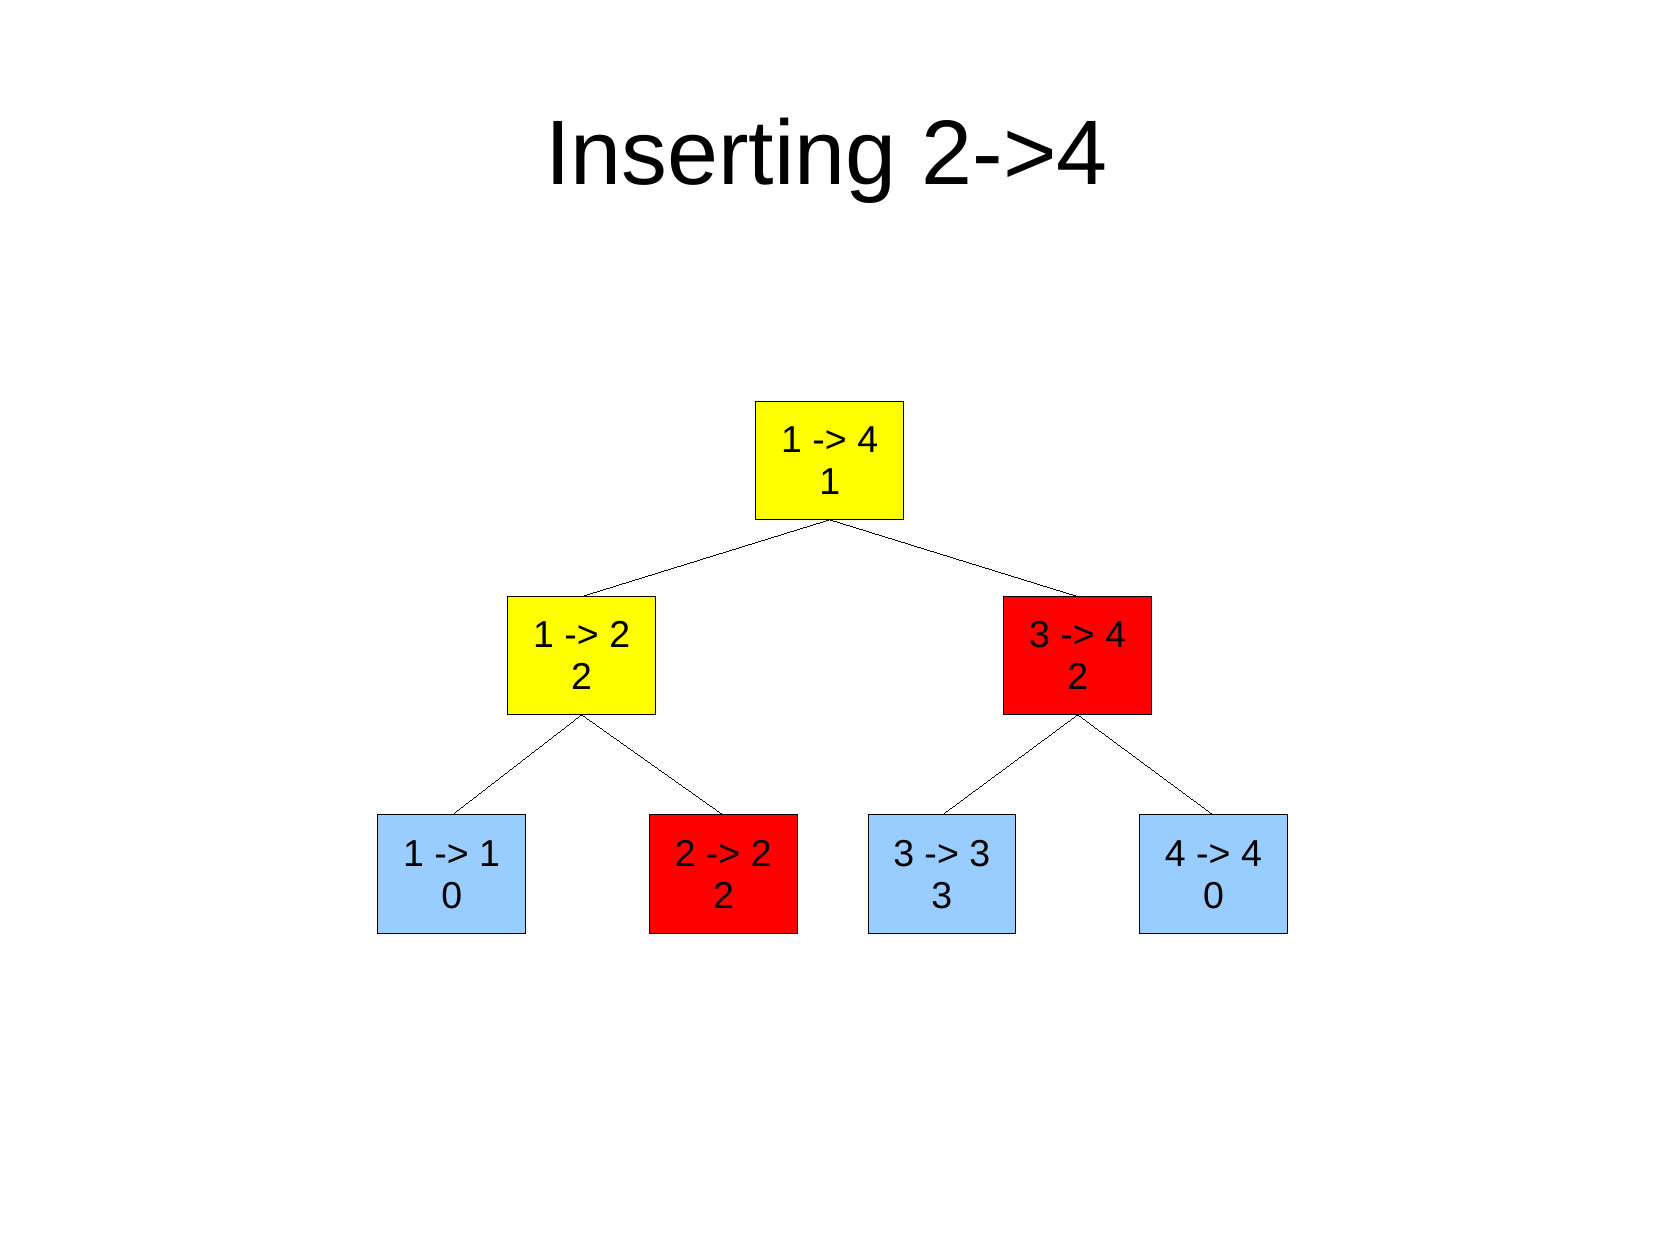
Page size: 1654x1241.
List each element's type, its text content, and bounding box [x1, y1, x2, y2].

text_box 1 -> 2 2 [507, 596, 656, 715]
text_box 1 -> 1 0 [377, 814, 526, 934]
text_box 3 -> 3 3 [868, 814, 1016, 934]
text_box 1 -> 4 1 [755, 401, 904, 520]
text_box 4 -> 4 0 [1139, 814, 1288, 934]
title Inserting 2->4 [82, 49, 1571, 257]
text_box 3 -> 4 2 [1003, 596, 1152, 715]
text_box 2 -> 2 2 [649, 814, 798, 934]
